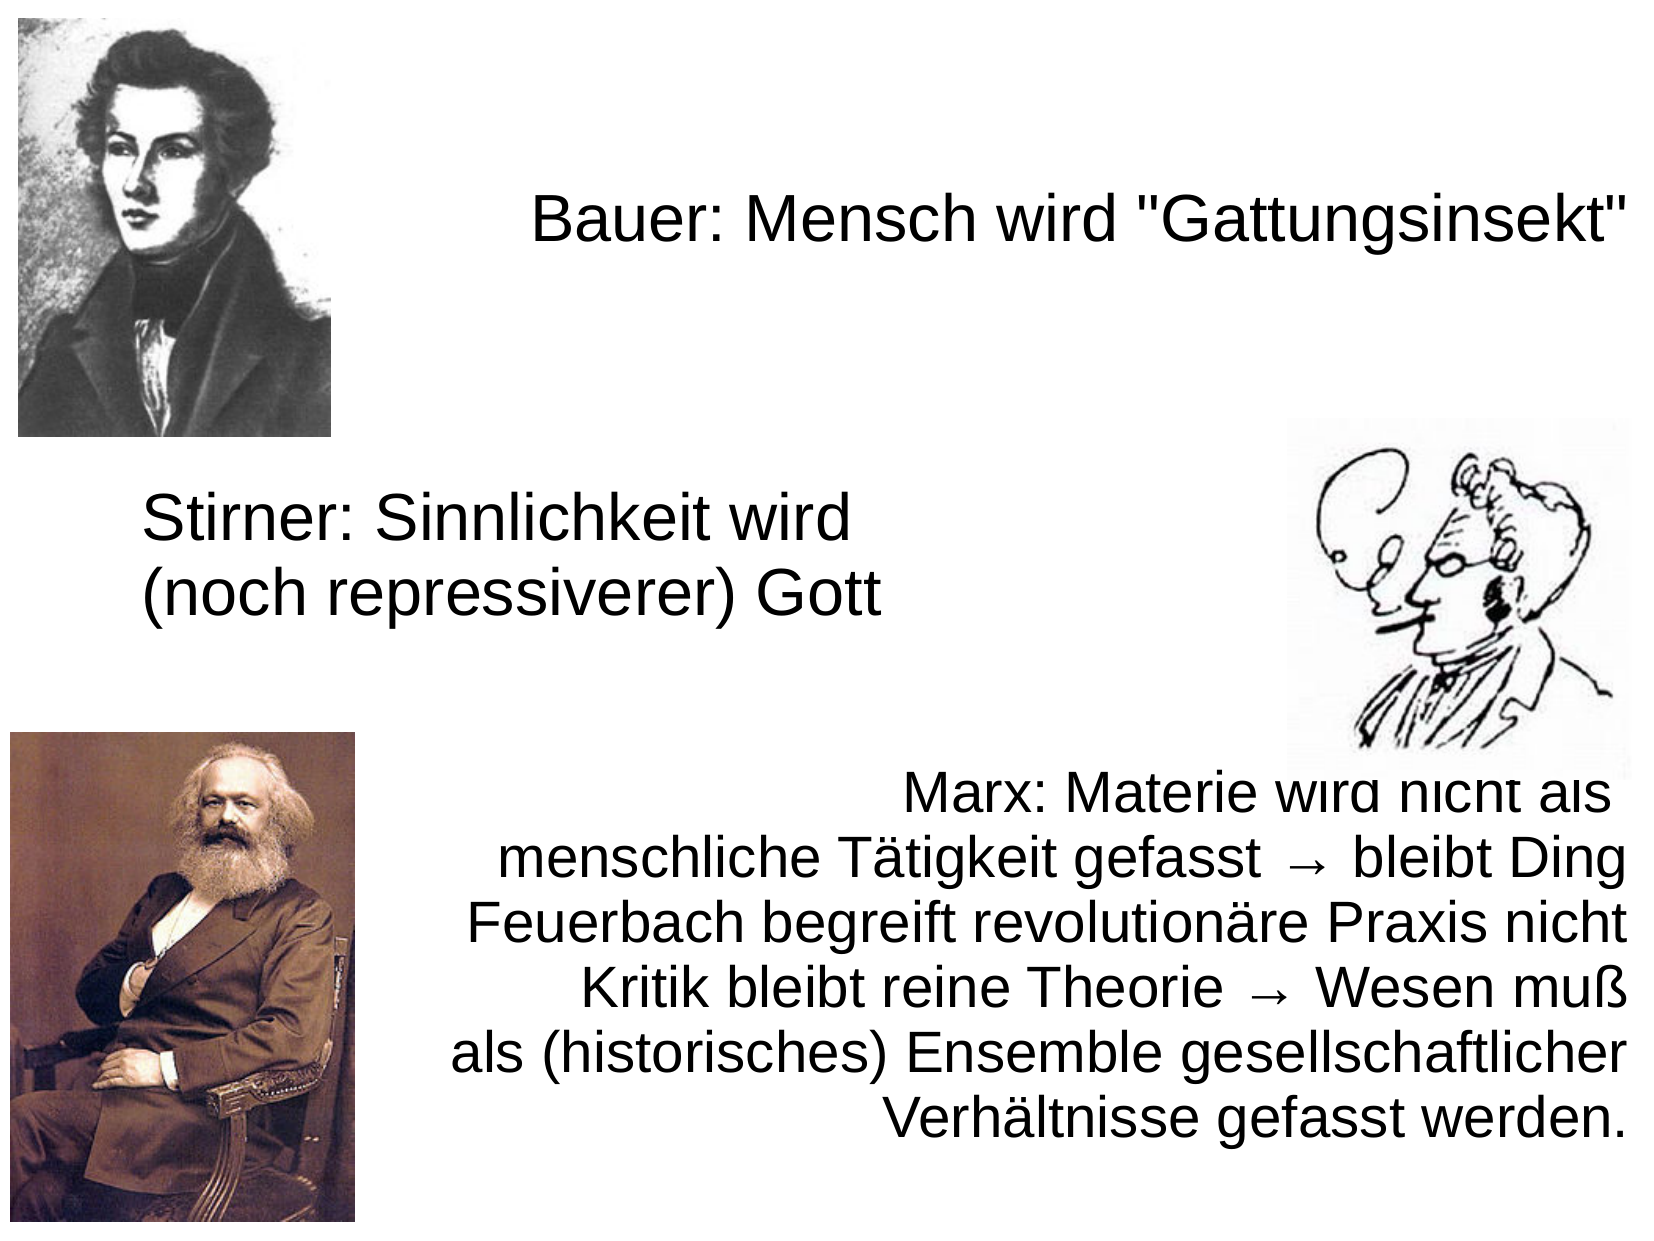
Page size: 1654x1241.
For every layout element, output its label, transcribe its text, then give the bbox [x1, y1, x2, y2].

picture [18, 18, 331, 438]
subtitle Bauer: Mensch wird "Gattungsinsekt" Stirner: Sinnlichkeit wird (noch repressiverer) Gott Marx: Materie wird nicht als menschliche Tätigkeit gefasst → bleibt Ding Feuerbach begreift revolutionäre Praxis nicht Kritik bleibt reine Theorie → Wesen muß als (historisches) Ensemble gesellschaftlicher Verhältnisse gefasst werden. [141, 106, 1630, 1215]
picture [10, 732, 355, 1222]
picture [1287, 418, 1632, 780]
